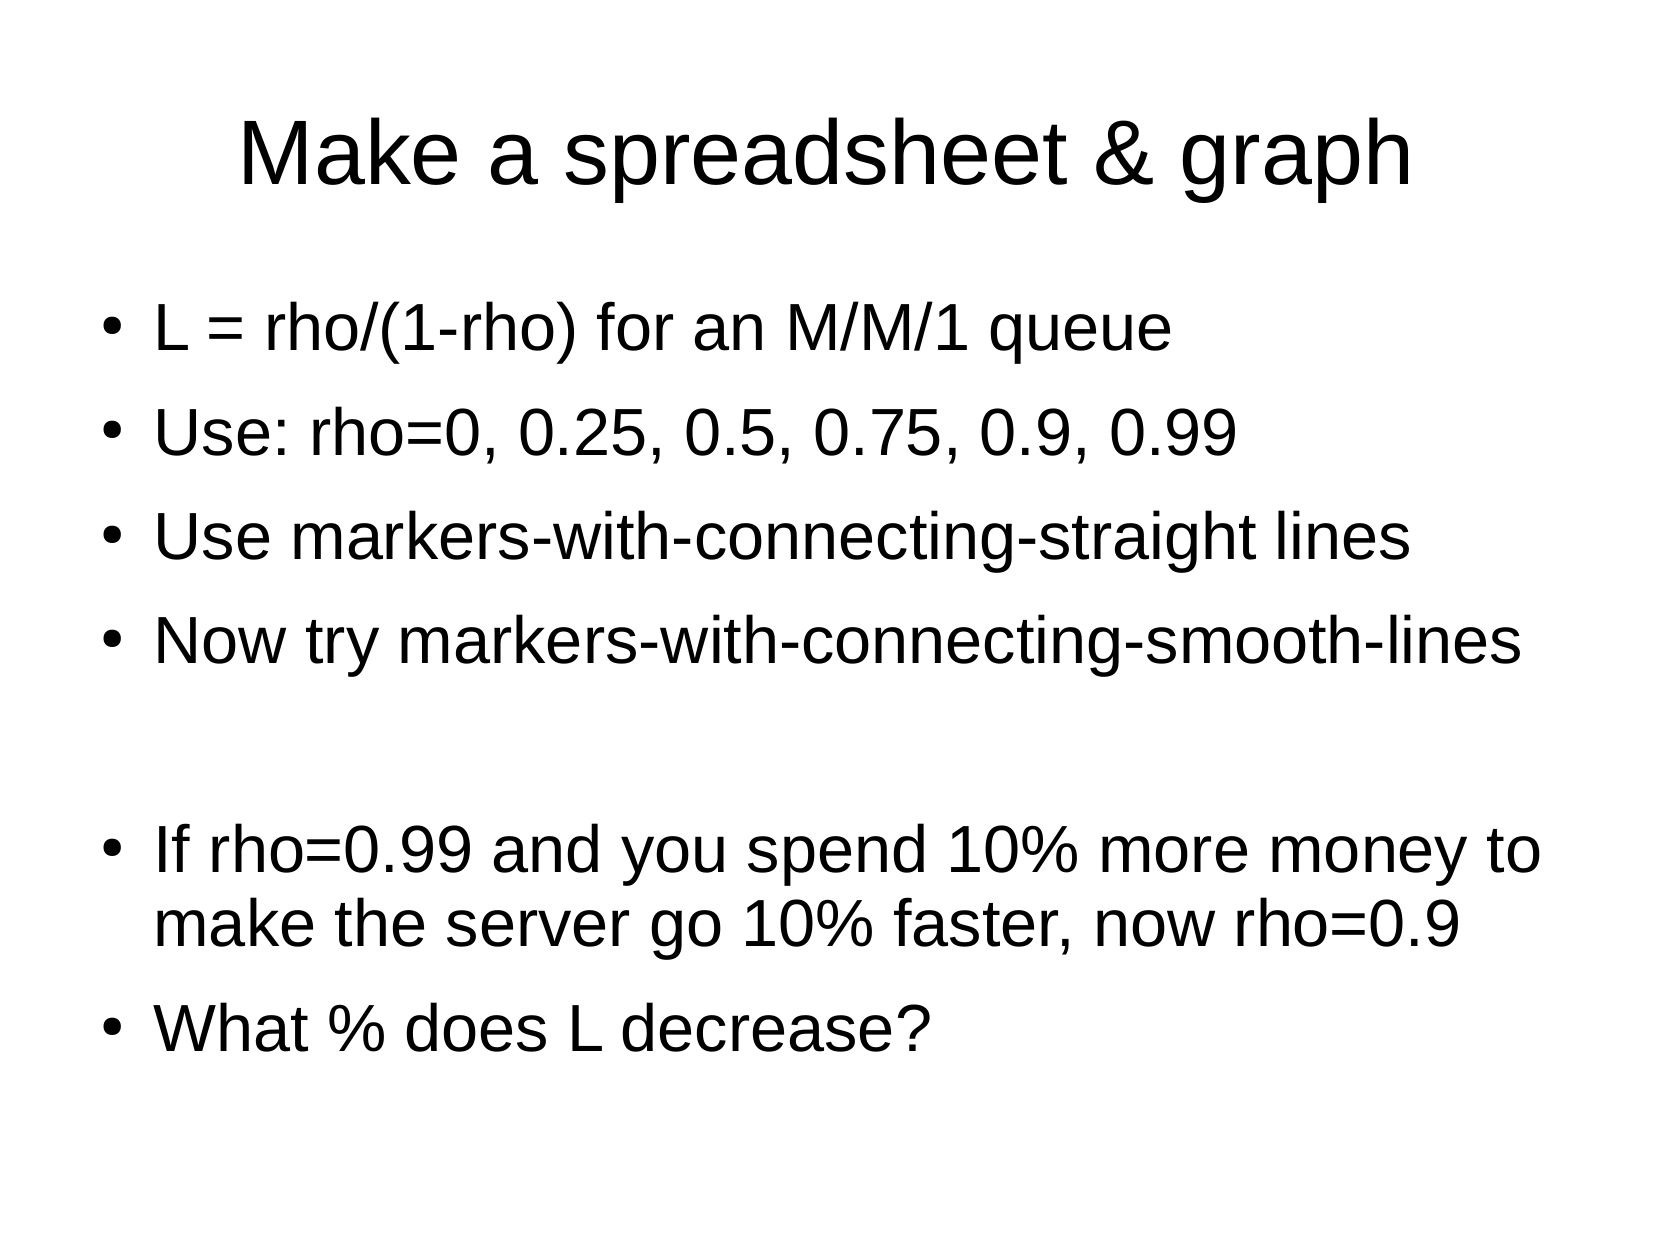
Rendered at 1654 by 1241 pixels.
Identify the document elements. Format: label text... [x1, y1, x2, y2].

title Make a spreadsheet & graph [82, 56, 1571, 250]
list L = rho/(1-rho) for an M/M/1 queue Use: rho=0, 0.25, 0.5, 0.75, 0.9, 0.99 Use markers-with-connecting-straight lines Now try markers-with-connecting-smooth-lines If rho=0.99 and you spend 10% more money to make the server go 10% faster, now rho=0.9 What % does L decrease? [82, 290, 1571, 1109]
